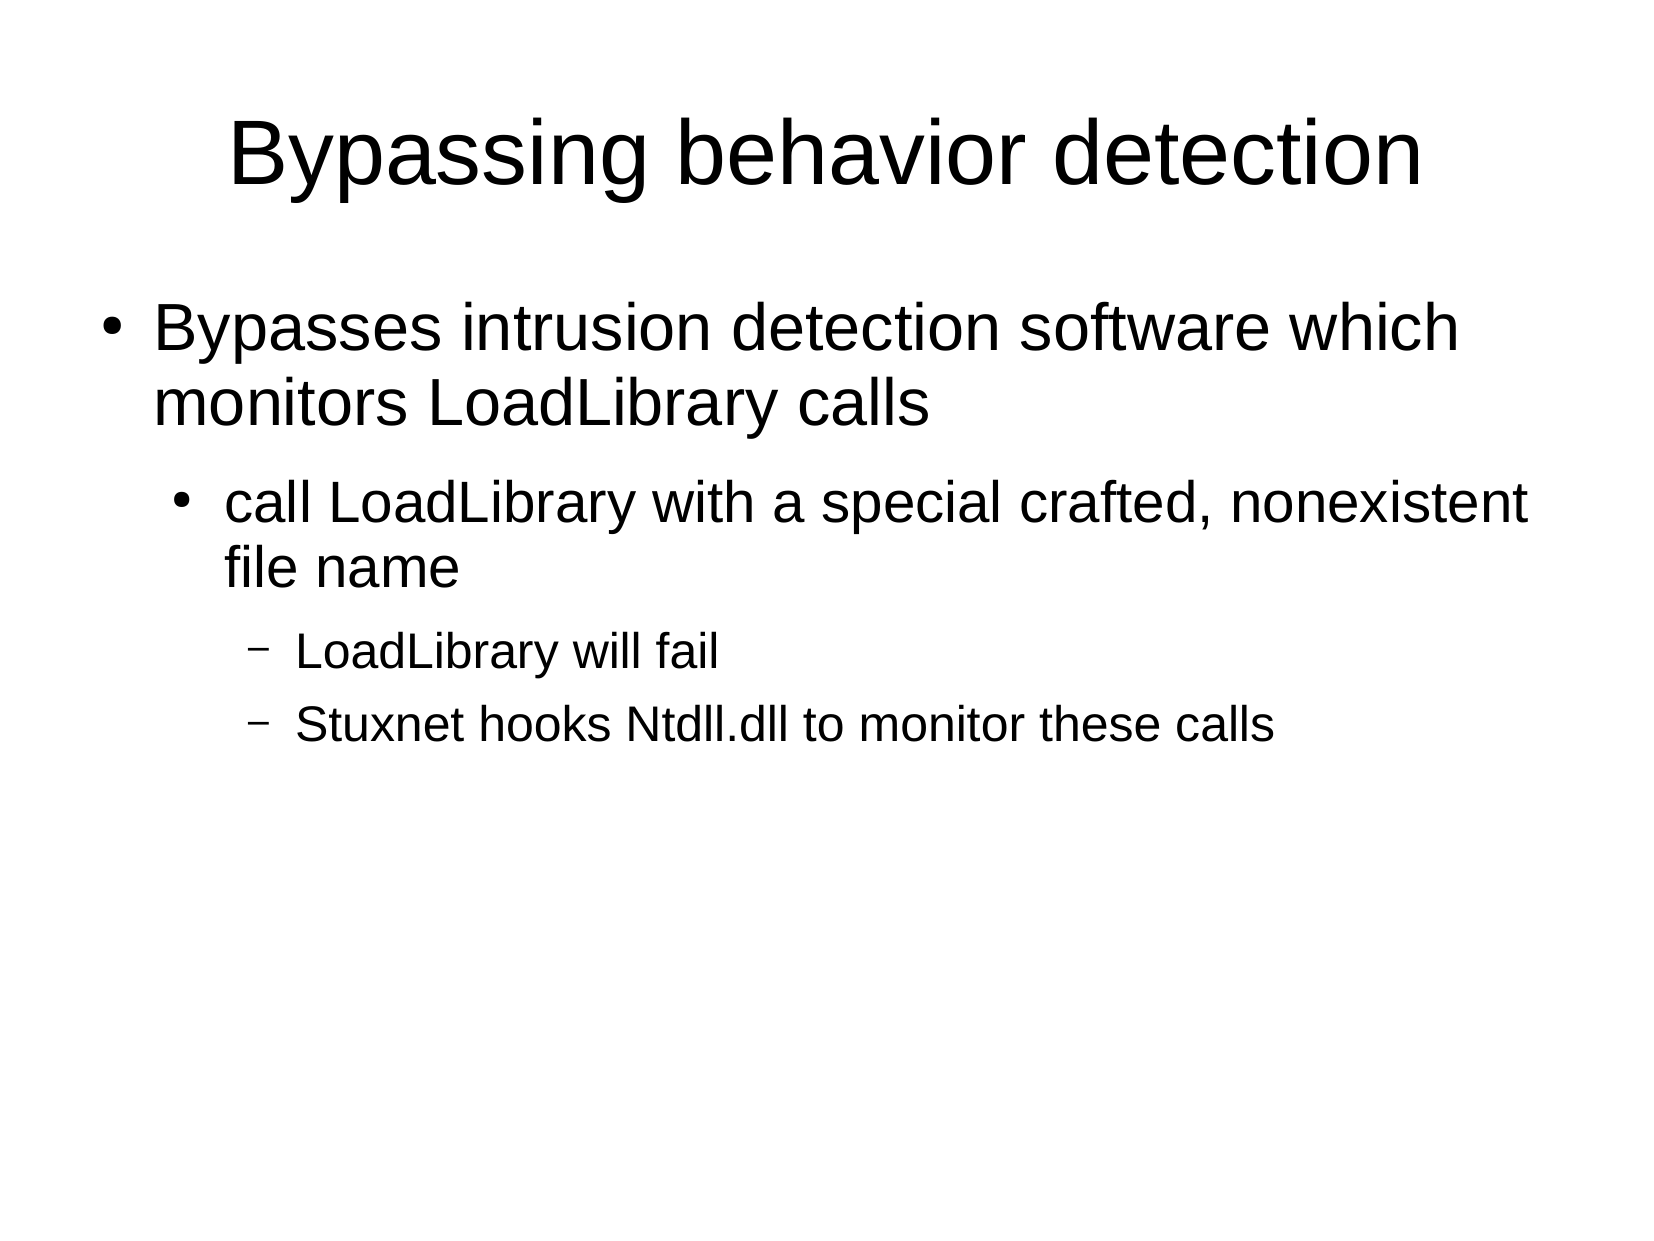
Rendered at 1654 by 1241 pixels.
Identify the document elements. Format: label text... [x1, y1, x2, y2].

title Bypassing behavior detection [82, 49, 1571, 257]
list Bypasses intrusion detection software which monitors LoadLibrary calls call LoadLibrary with a special crafted, nonexistent file name LoadLibrary will fail Stuxnet hooks Ntdll.dll to monitor these calls [82, 290, 1571, 1109]
